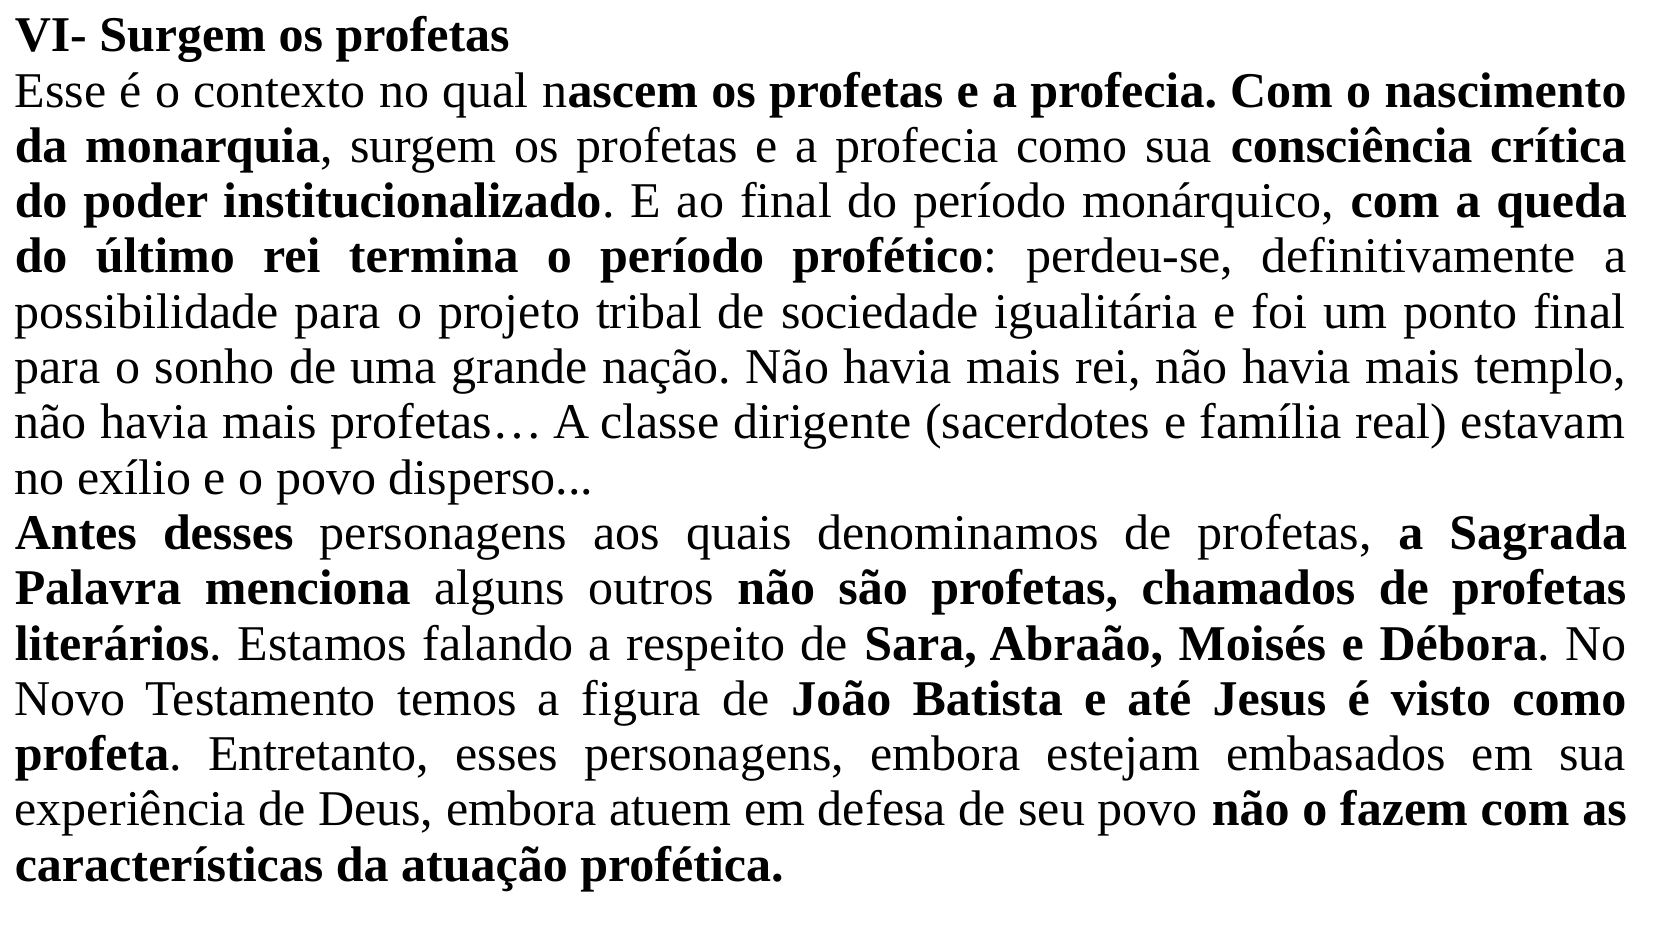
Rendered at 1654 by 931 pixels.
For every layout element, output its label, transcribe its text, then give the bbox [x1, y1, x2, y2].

text_box VI- Surgem os profetas Esse é o contexto no qual nascem os profetas e a profecia. Com o nascimento da monarquia, surgem os profetas e a profecia como sua consciência crítica do poder institucionalizado. E ao final do período monárquico, com a queda do último rei termina o período profético: perdeu-se, definitivamente a possibilidade para o projeto tribal de sociedade igualitária e foi um ponto final para o sonho de uma grande nação. Não havia mais rei, não havia mais templo, não havia mais profetas… A classe dirigente (sacerdotes e família real) estavam no exílio e o povo disperso... Antes desses personagens aos quais denominamos de profetas, a Sagrada Palavra menciona alguns outros não são profetas, chamados de profetas literários. Estamos falando a respeito de Sara, Abraão, Moisés e Débora. No Novo Testamento temos a figura de João Batista e até Jesus é visto como profeta. Entretanto, esses personagens, embora estejam embasados em sua experiência de Deus, embora atuem em defesa de seu povo não o fazem com as características da atuação profética. [0, 0, 1642, 931]
